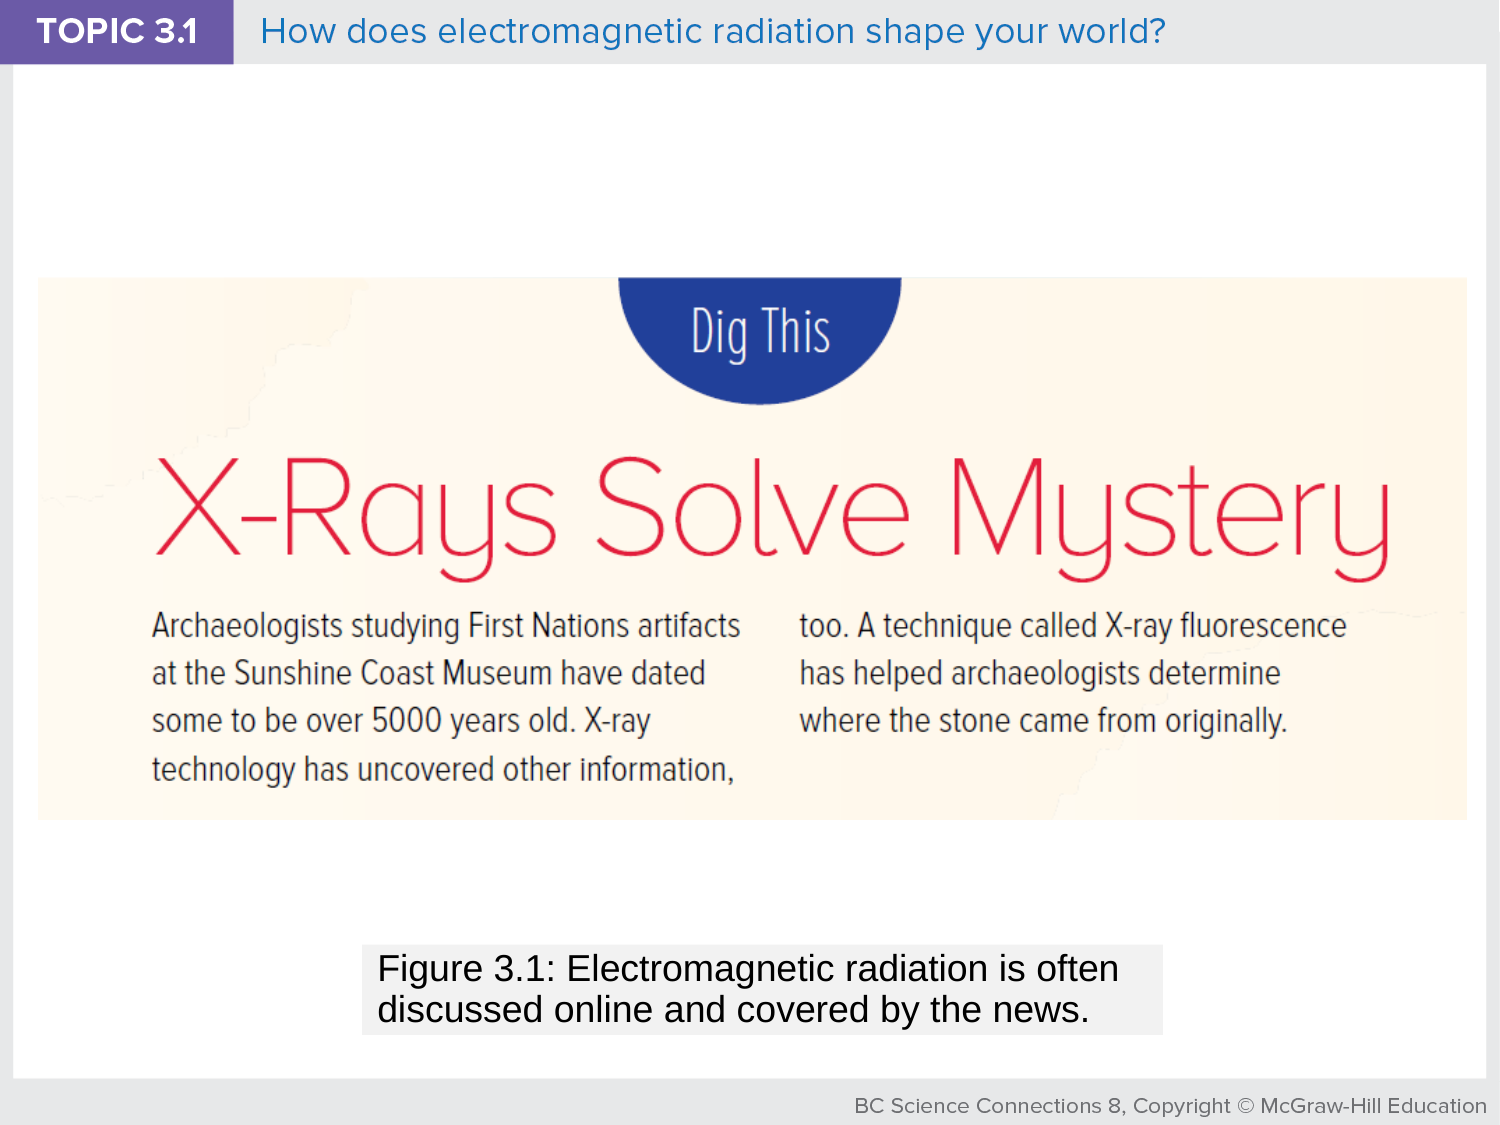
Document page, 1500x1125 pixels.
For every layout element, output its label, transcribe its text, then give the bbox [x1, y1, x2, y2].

picture [0, 0, 1500, 1082]
list Figure 3.1: Electromagnetic radiation is often discussed online and covered by the news. [362, 944, 1163, 1035]
